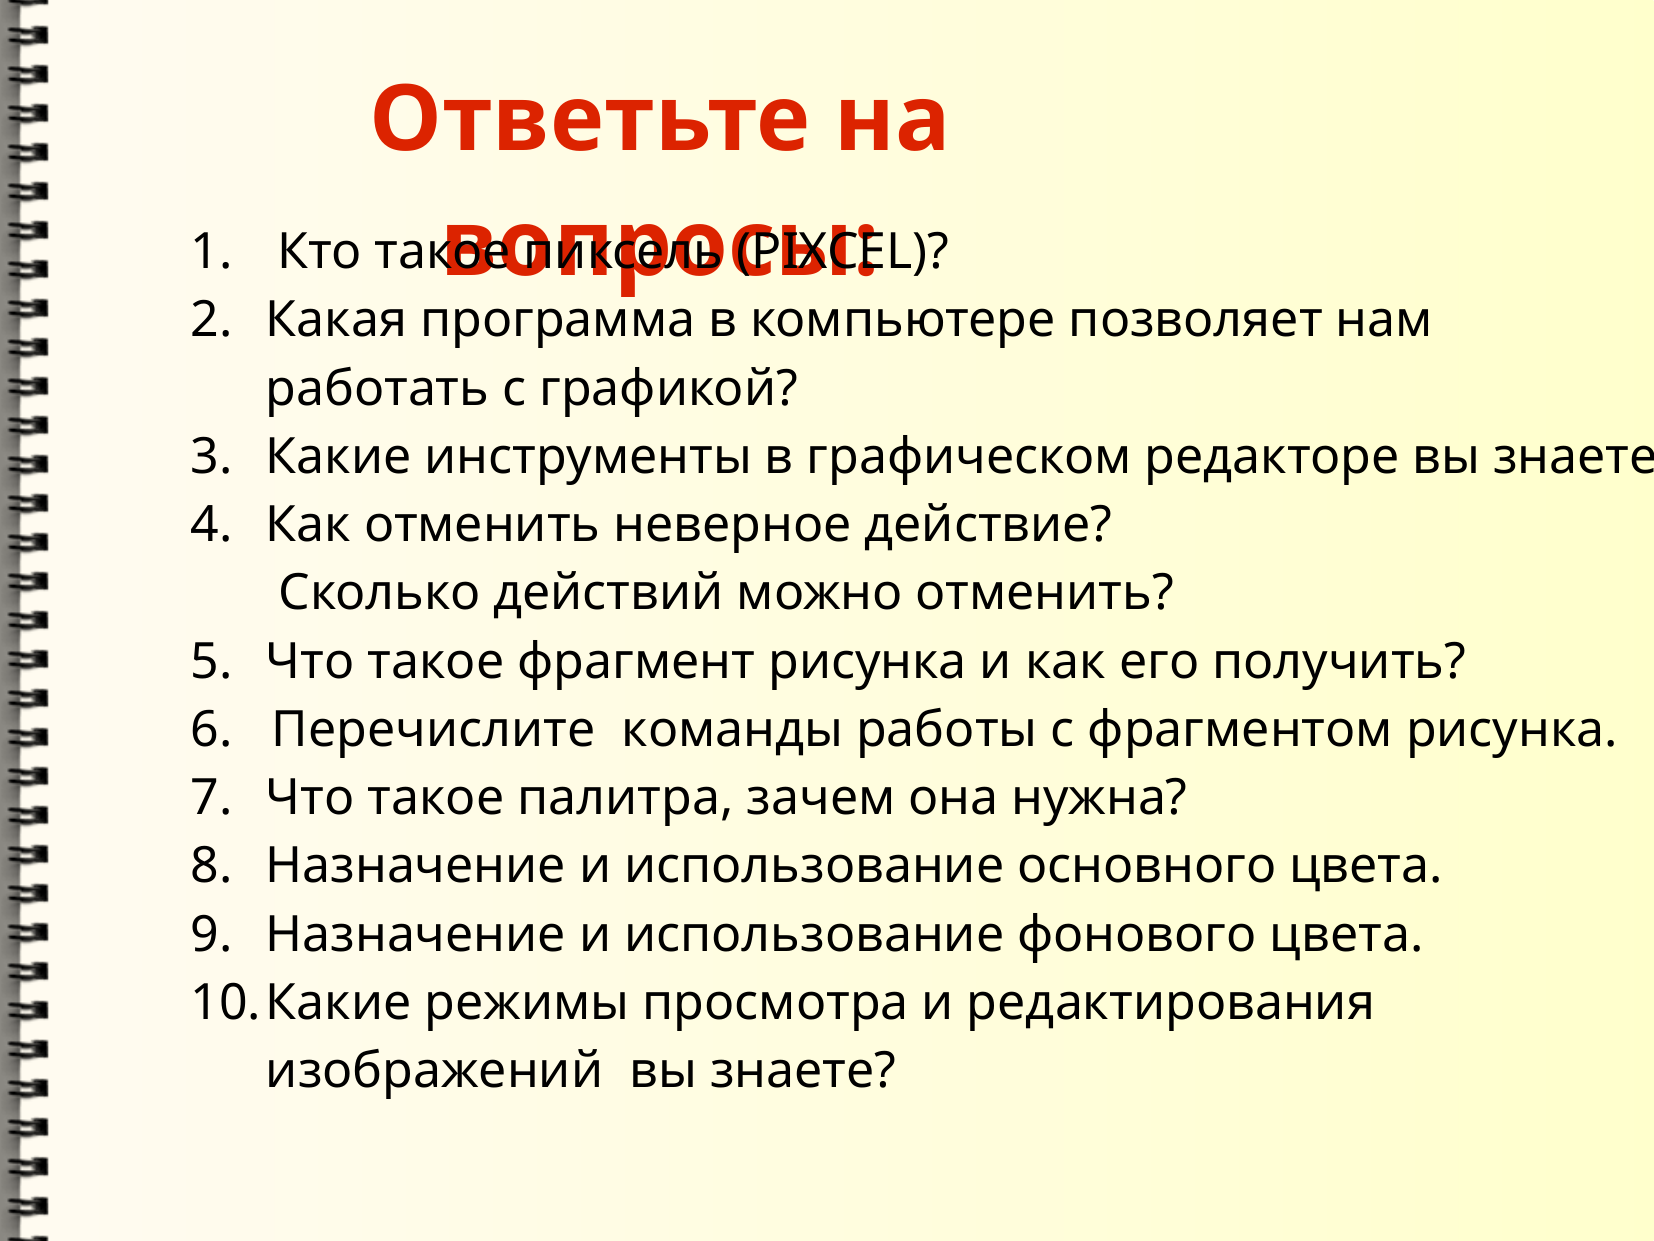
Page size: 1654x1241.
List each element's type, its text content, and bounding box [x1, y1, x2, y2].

text_box 1. Кто такое пиксель (PIXCEL)? 2. Какая программа в компьютере позволяет нам работать с графикой? 3. Какие инструменты в графическом редакторе вы знаете? 4. Как отменить неверное действие? Сколько действий можно отменить? 5. Что такое фрагмент рисунка и как его получить? 6. Перечислите команды работы с фрагментом рисунка. 7. Что такое палитра, зачем она нужна? 8. Назначение и использование основного цвета. 9. Назначение и использование фонового цвета. 10. Какие режимы просмотра и редактирования изображений вы знаете? [176, 207, 1595, 1123]
text_box Ответьте на вопросы: [354, 45, 1270, 178]
picture [0, 0, 1654, 1241]
